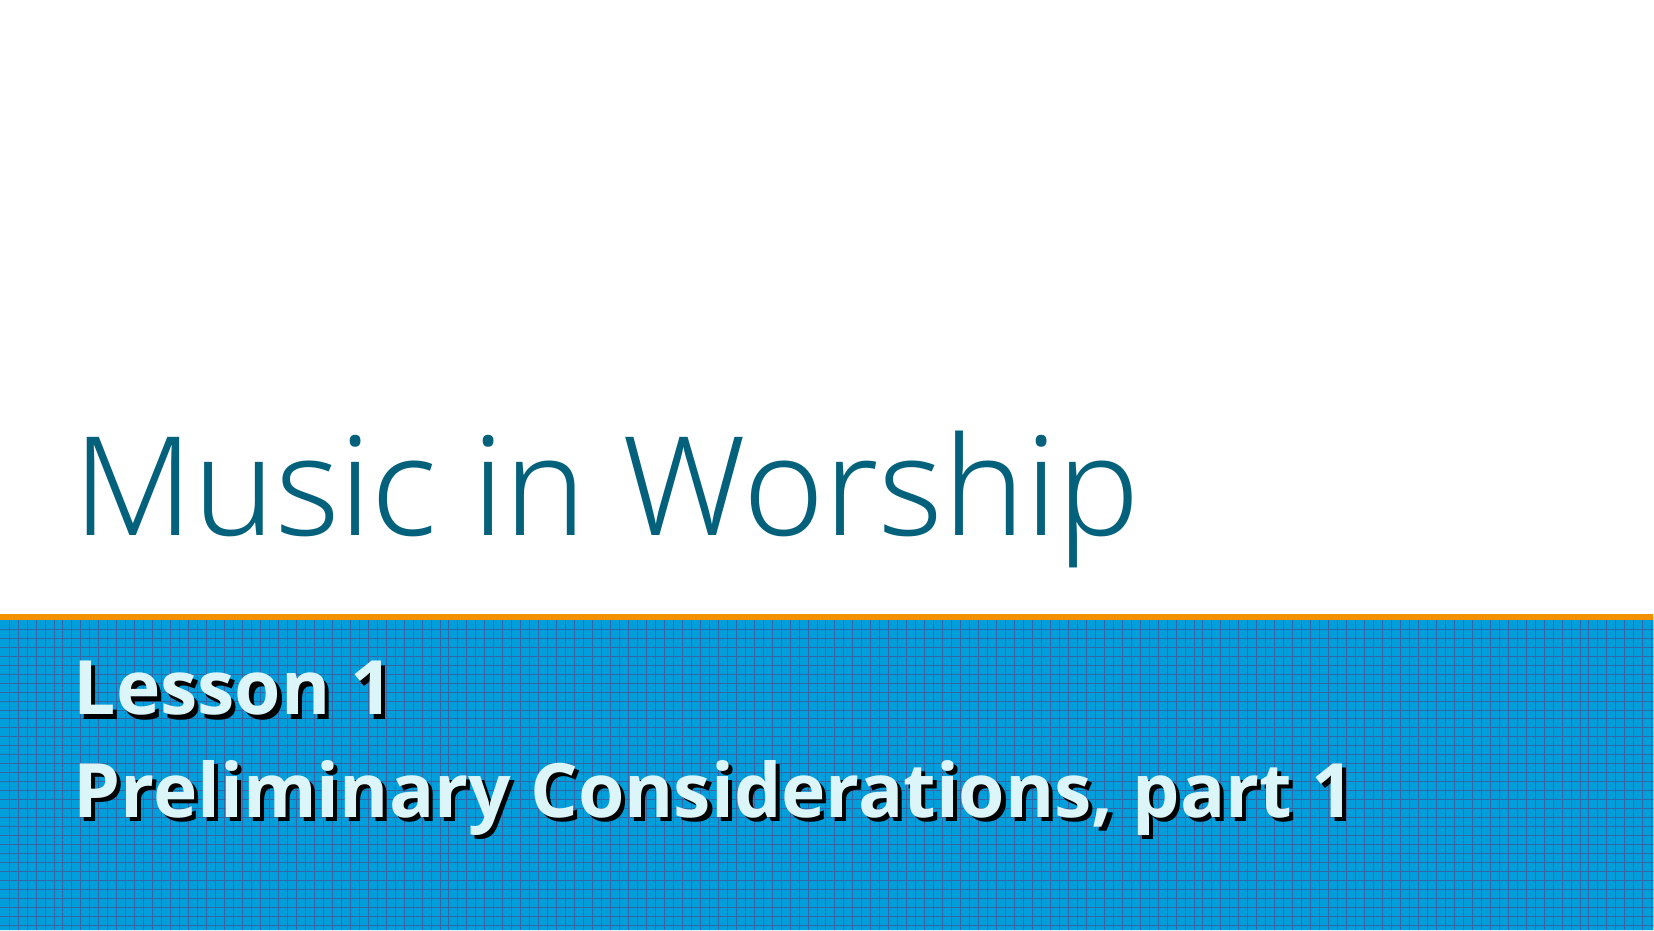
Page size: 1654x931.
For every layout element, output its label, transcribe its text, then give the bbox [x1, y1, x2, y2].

subtitle Lesson 1 Preliminary Considerations, part 1 [73, 634, 1551, 840]
title Music in Worship [73, 44, 1551, 576]
